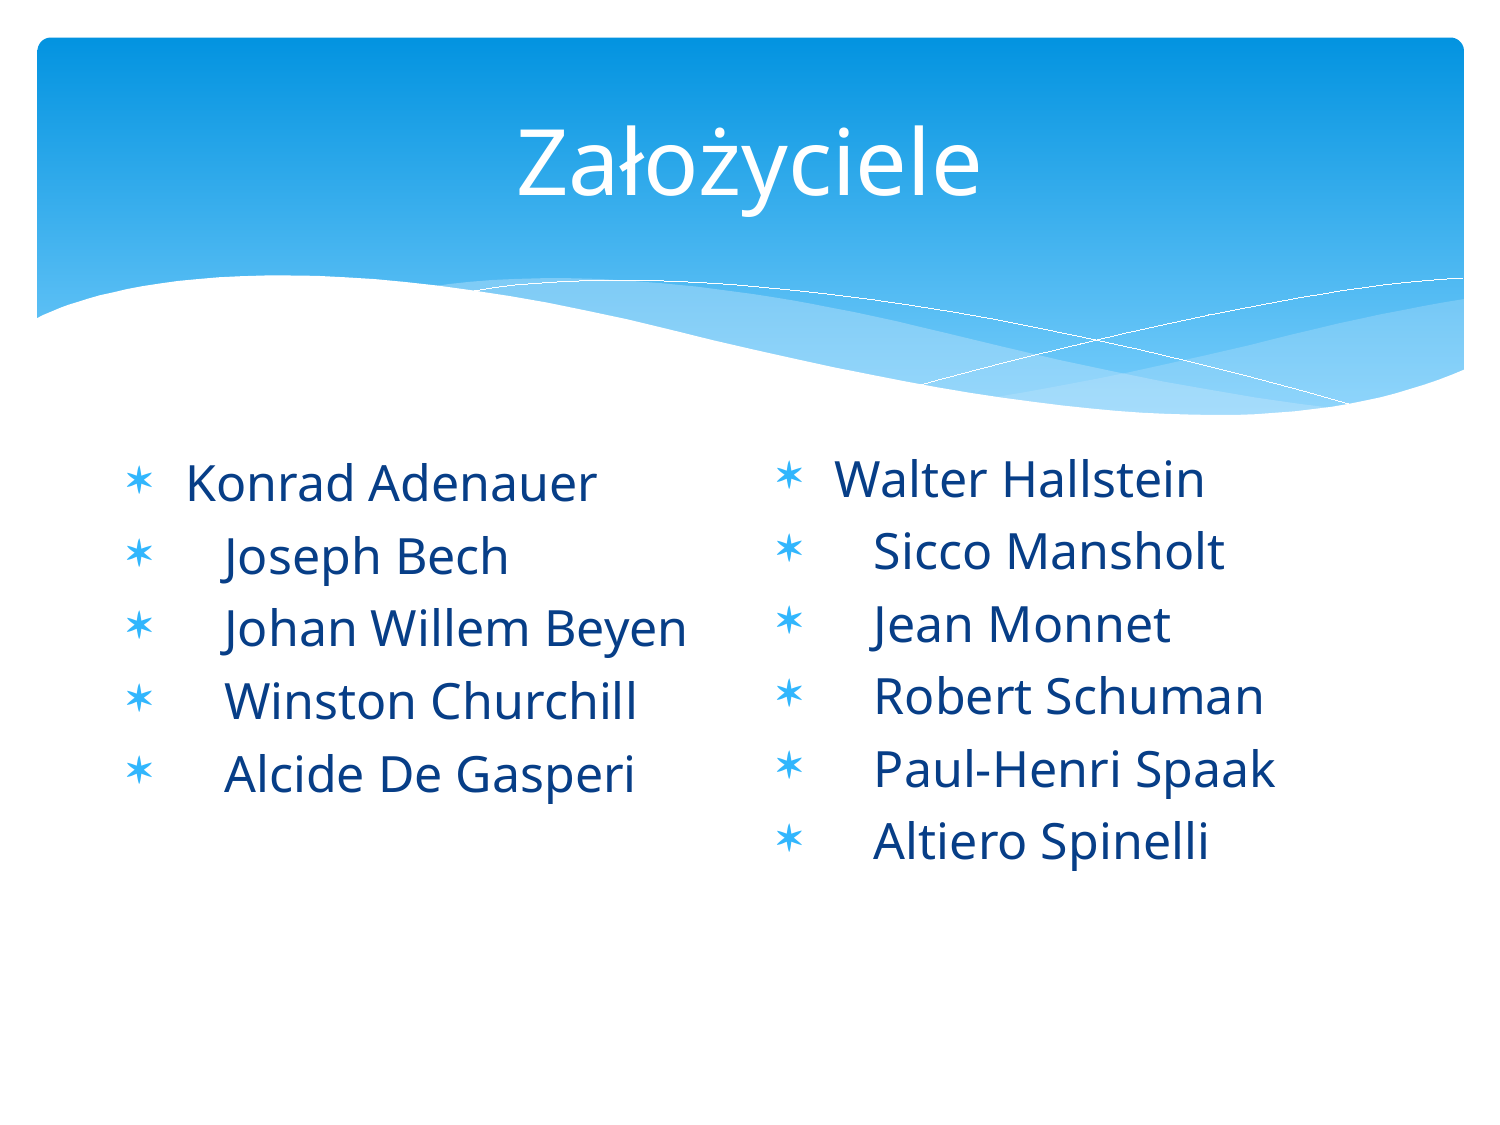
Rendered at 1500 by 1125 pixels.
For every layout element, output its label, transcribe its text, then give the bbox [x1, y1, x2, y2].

list Walter Hallstein Sicco Mansholt Jean Monnet Robert Schuman Paul-Henri Spaak Altiero Spinelli [761, 439, 1389, 1006]
title Założyciele [75, 55, 1426, 262]
list Konrad Adenauer Joseph Bech Johan Willem Beyen Winston Churchill Alcide De Gasperi [112, 444, 740, 1012]
